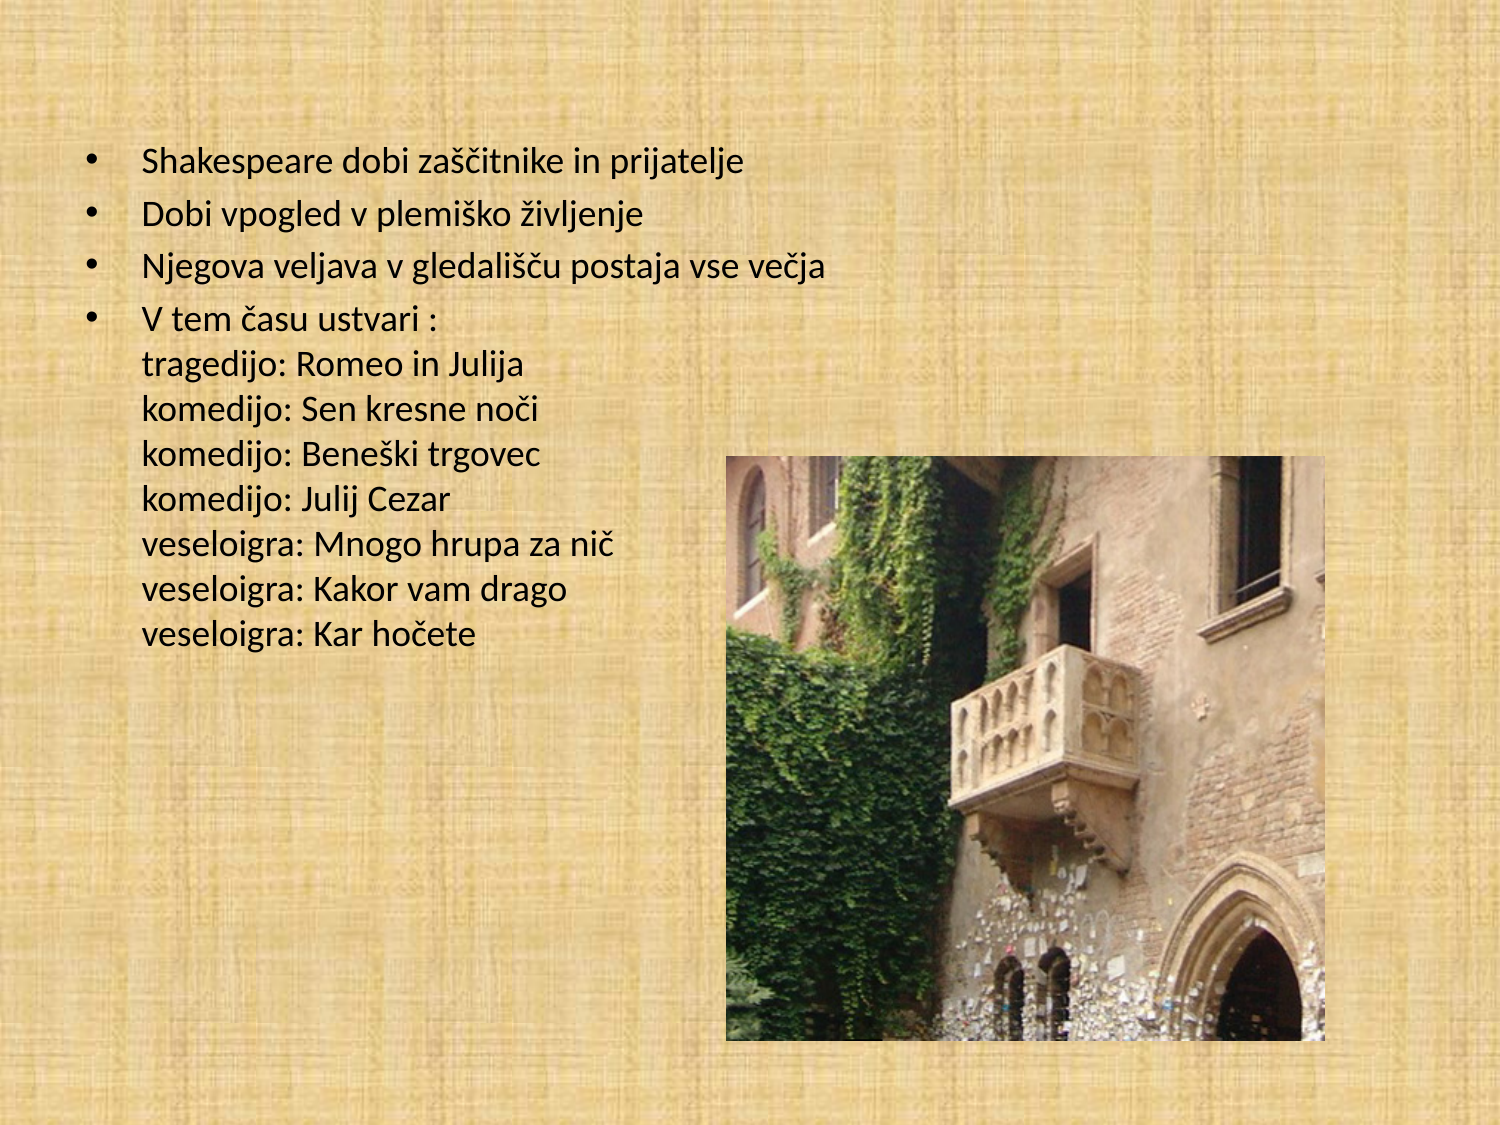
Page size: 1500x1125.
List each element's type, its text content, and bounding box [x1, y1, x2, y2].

list Shakespeare dobi zaščitnike in prijatelje Dobi vpogled v plemiško življenje Njegova veljava v gledališču postaja vse večja V tem času ustvari : tragedijo: Romeo in Julija komedijo: Sen kresne noči komedijo: Beneški trgovec komedijo: Julij Cezar veseloigra: Mnogo hrupa za nič veseloigra: Kakor vam drago veseloigra: Kar hočete [70, 128, 1421, 872]
picture [0, 0, 1500, 1125]
